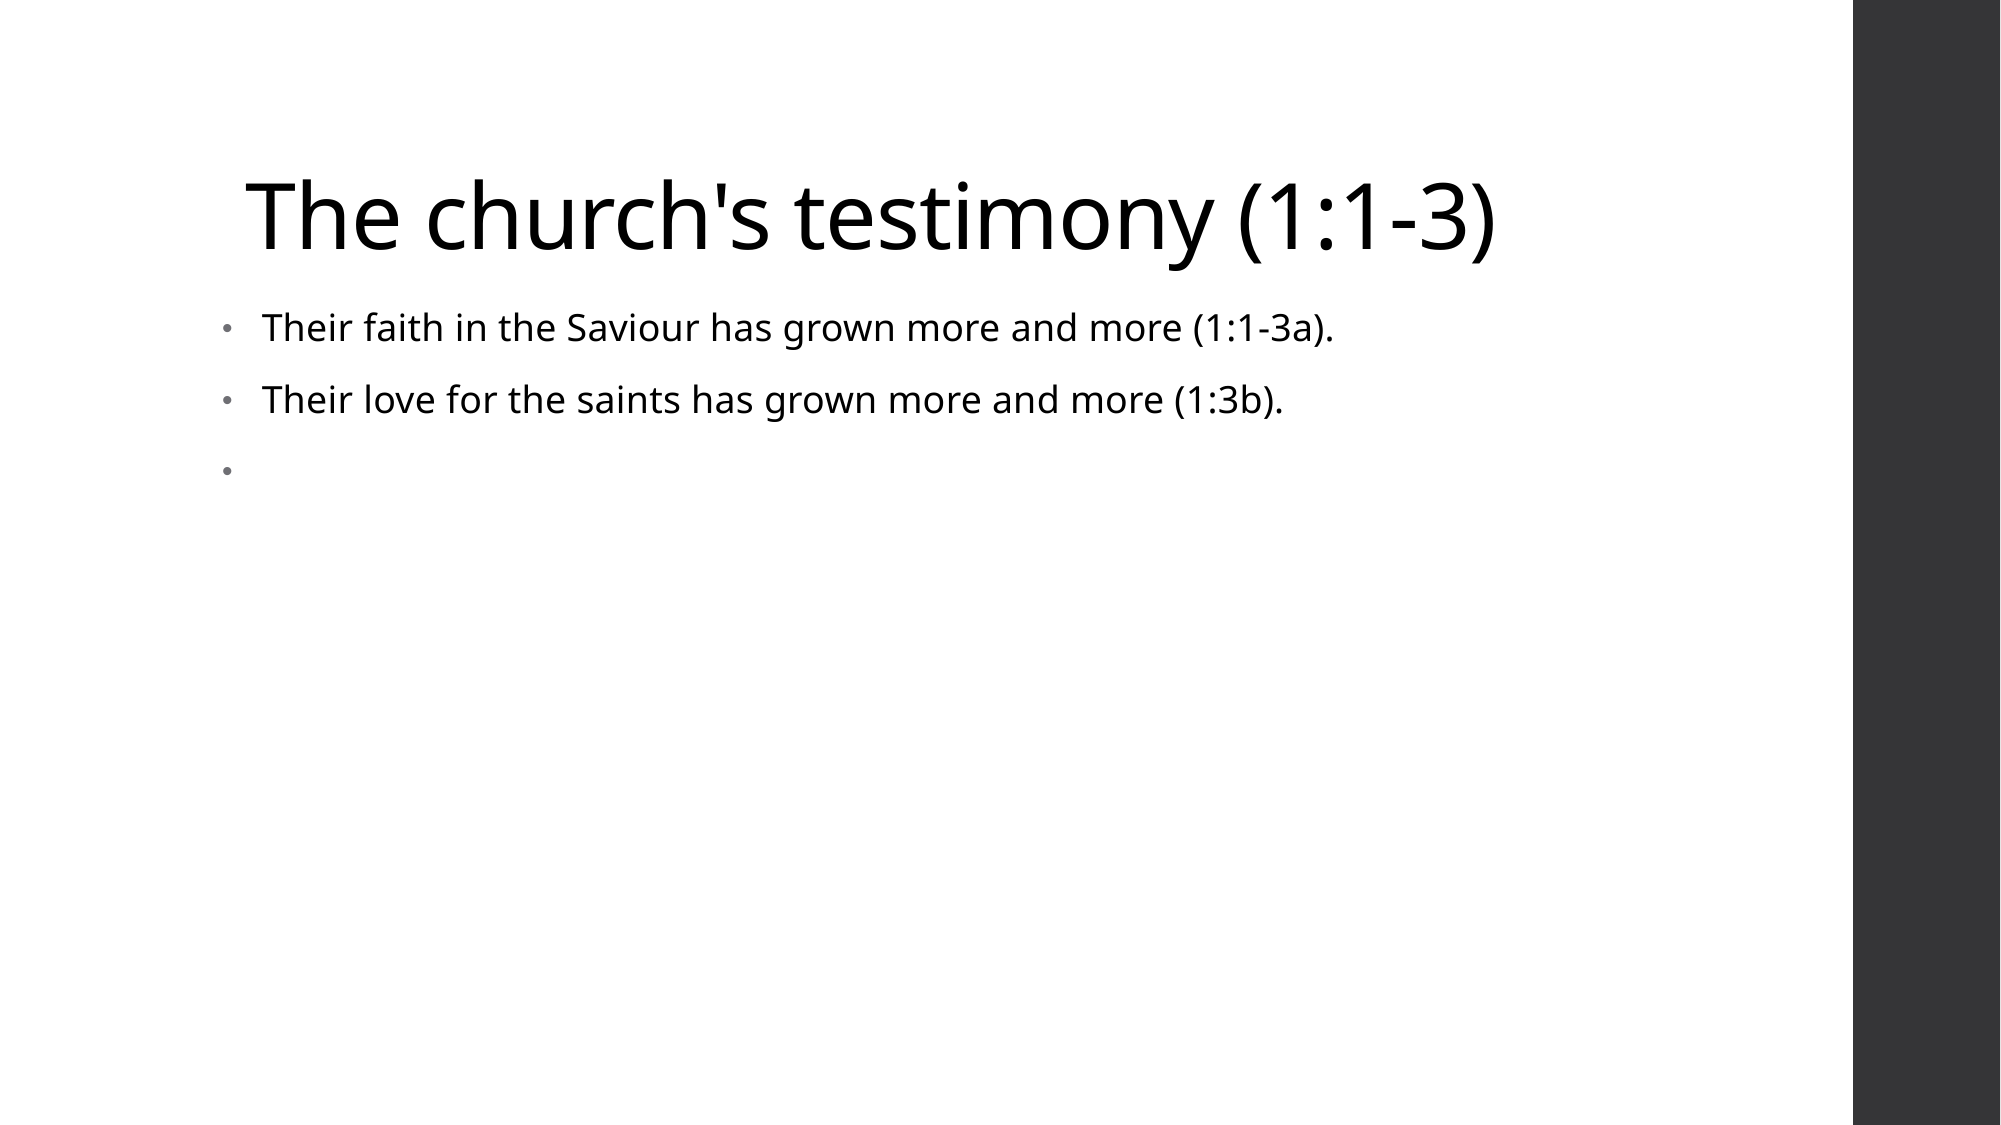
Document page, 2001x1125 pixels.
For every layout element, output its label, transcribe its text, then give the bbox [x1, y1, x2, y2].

list Their faith in the Saviour has grown more and more (1:1-3a). Their love for the saints has grown more and more (1:3b). [206, 299, 1617, 1014]
title The church's testimony (1:1-3) [206, 60, 1797, 278]
